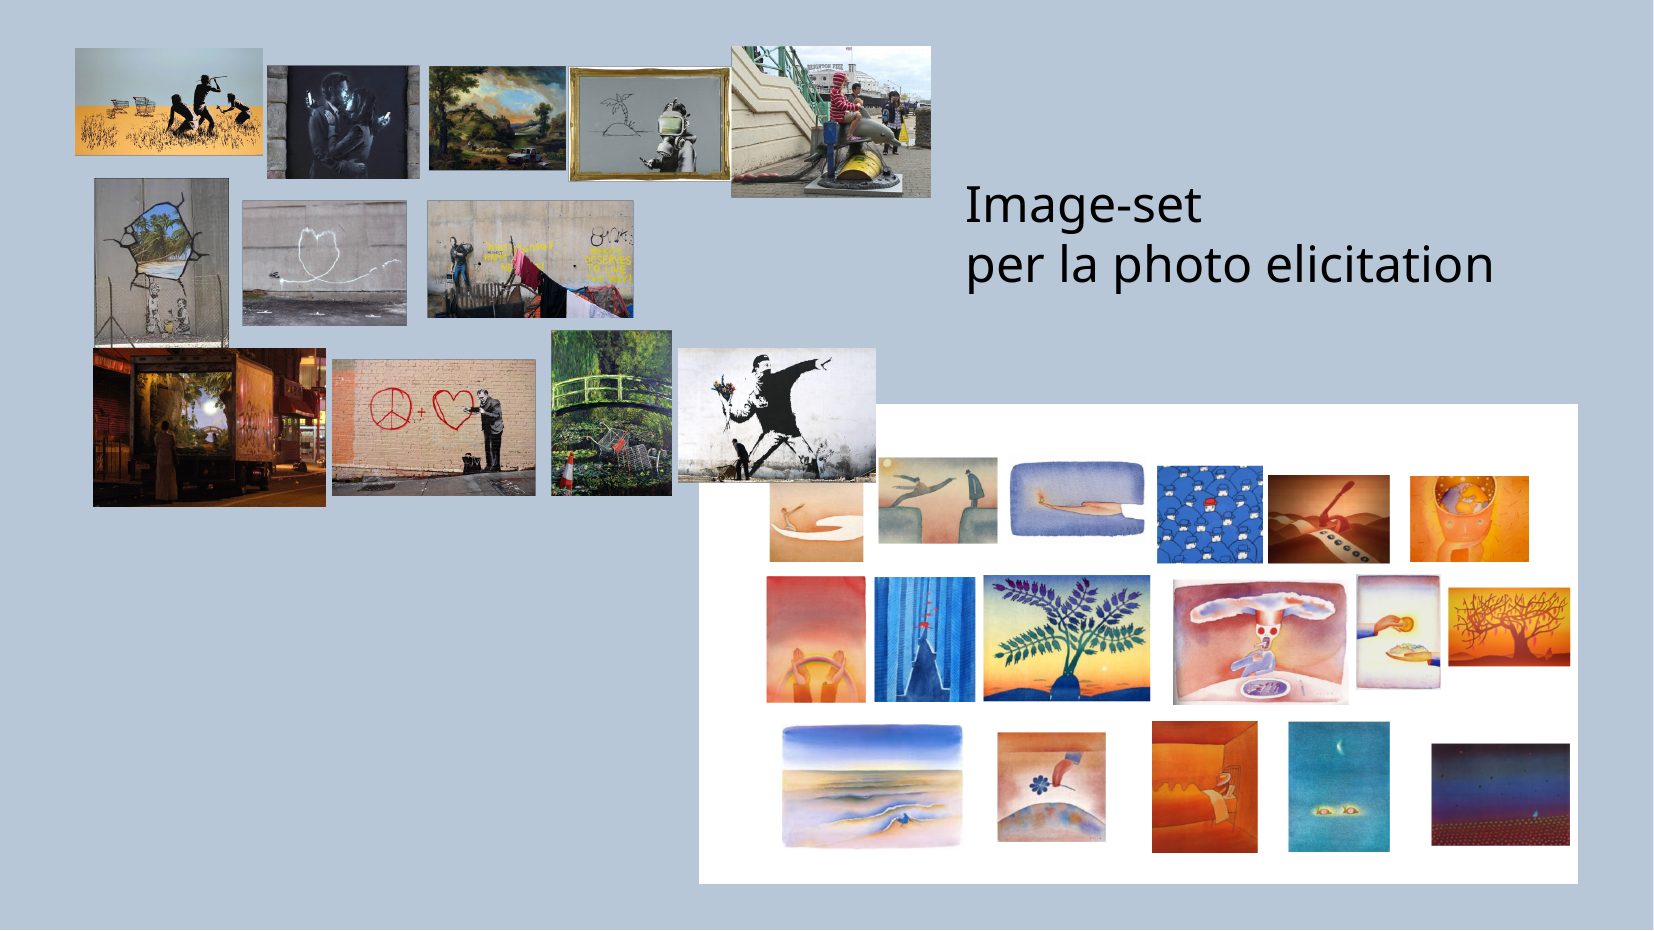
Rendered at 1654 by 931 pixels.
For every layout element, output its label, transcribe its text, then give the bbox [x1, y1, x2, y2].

text_box Image-set per la photo elicitation [950, 157, 1558, 294]
picture [75, 46, 1578, 884]
